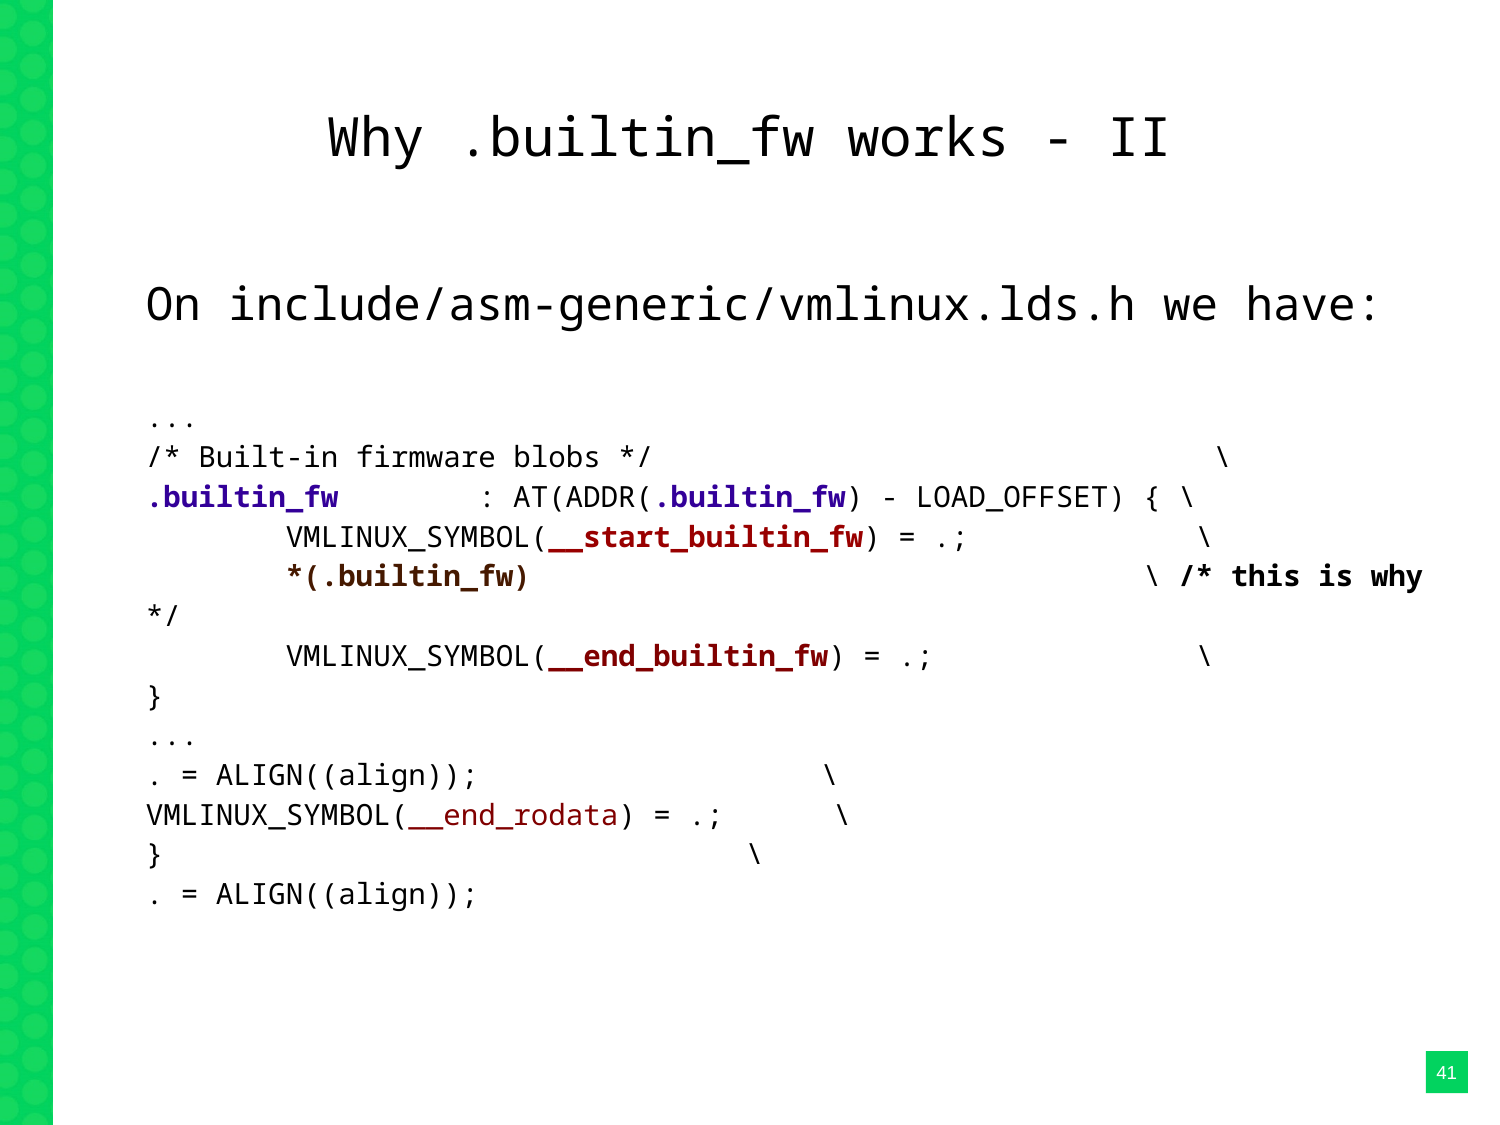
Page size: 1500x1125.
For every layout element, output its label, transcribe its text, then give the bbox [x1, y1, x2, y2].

title Why .builtin_fw works - II [75, 42, 1426, 229]
text_box <number> [1425, 1051, 1468, 1094]
list On include/asm-generic/vmlinux.lds.h we have: ... /* Built-in firmware blobs */ \ .builtin_fw : AT(ADDR(.builtin_fw) - LOAD_OFFSET) { \ VMLINUX_SYMBOL(__start_builtin_fw) = .; \ *(.builtin_fw) \ /* this is why */ VMLINUX_SYMBOL(__end_builtin_fw) = .; \ } ... . = ALIGN((align)); \ VMLINUX_SYMBOL(__end_rodata) = .; \ } \ . = ALIGN((align)); [75, 271, 1426, 924]
picture [0, 0, 53, 1125]
